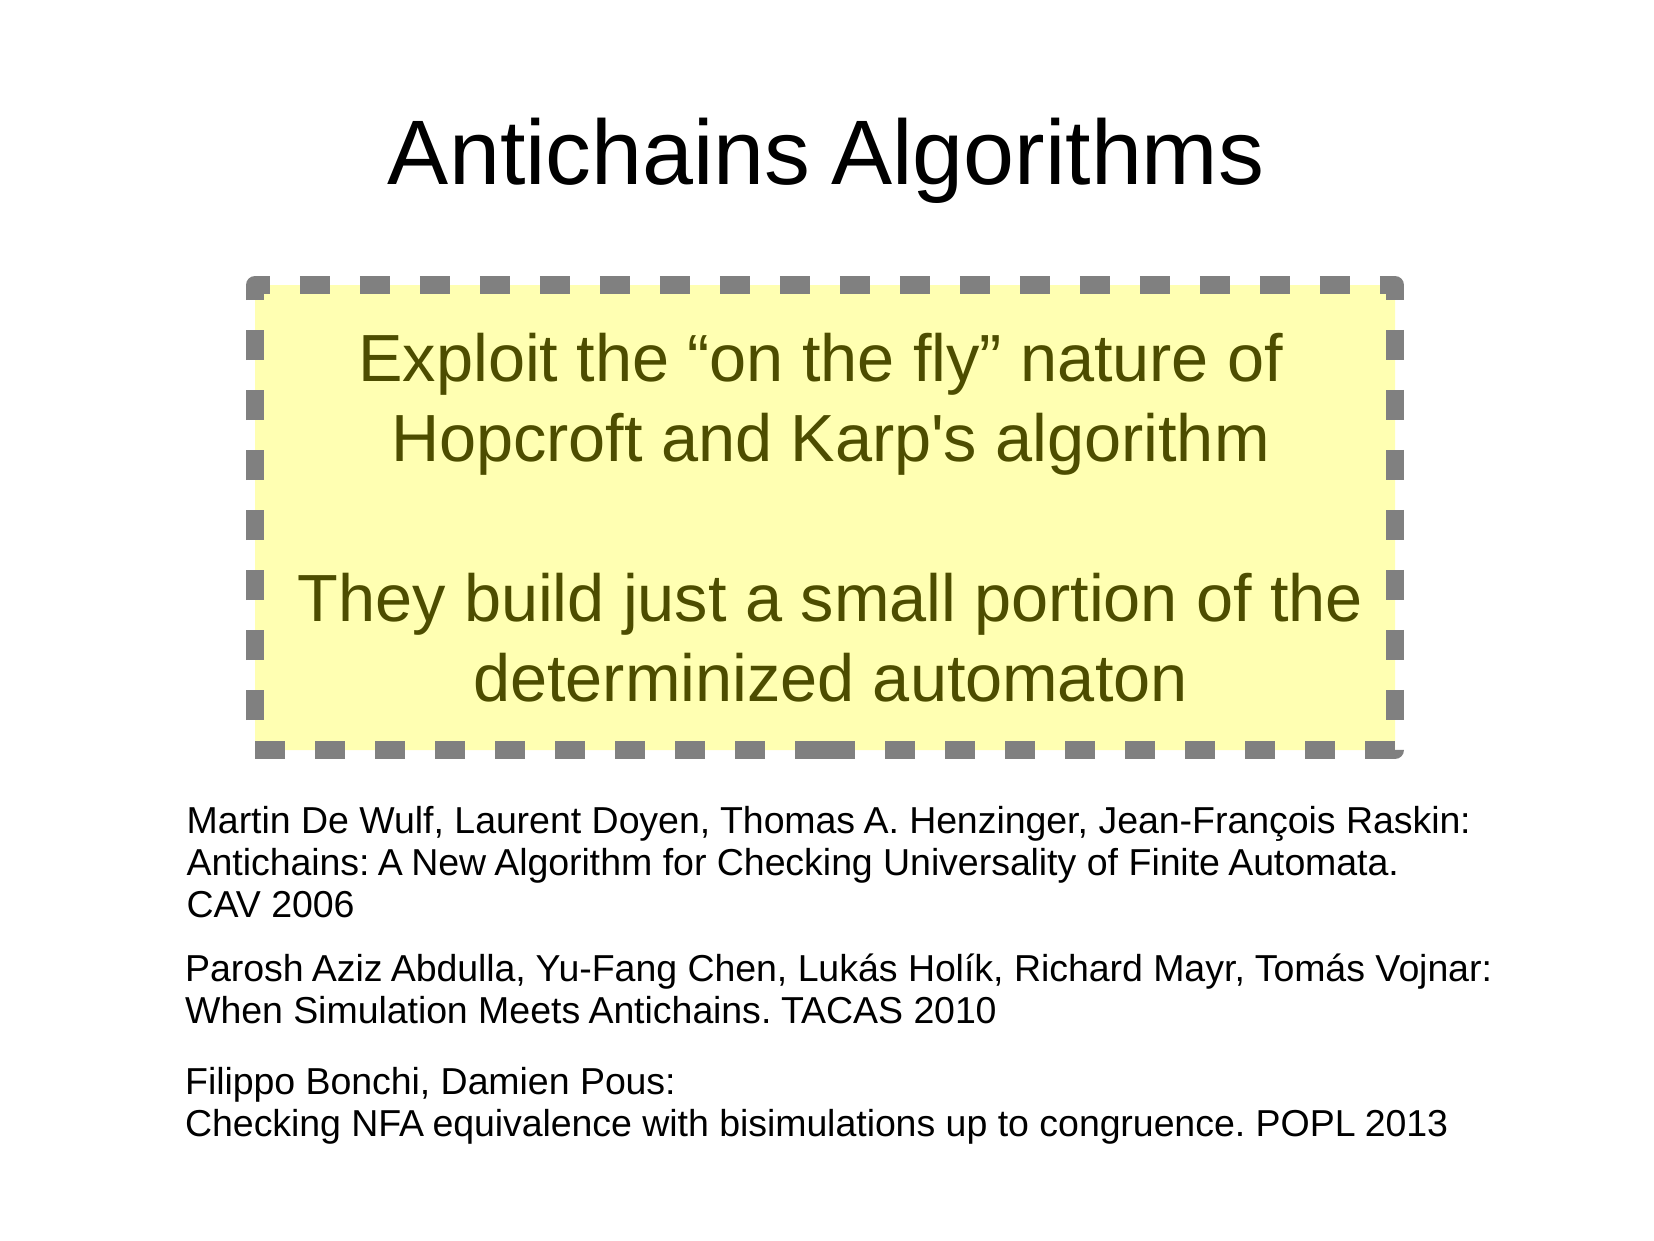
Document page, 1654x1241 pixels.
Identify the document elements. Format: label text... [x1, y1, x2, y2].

text_box Martin De Wulf, Laurent Doyen, Thomas A. Henzinger, Jean-François Raskin: Antichains: A New Algorithm for Checking Universality of Finite Automata. CAV 2006 [171, 792, 1492, 934]
text_box Exploit the “on the fly” nature of Hopcroft and Karp's algorithm They build just a small portion of the determinized automaton [116, 257, 1546, 1112]
text_box [255, 285, 1396, 751]
text_box Parosh Aziz Abdulla, Yu-Fang Chen, Lukás Holík, Richard Mayr, Tomás Vojnar: When Simulation Meets Antichains. TACAS 2010 [170, 940, 1551, 1052]
title Antichains Algorithms [82, 49, 1571, 257]
text_box Filippo Bonchi, Damien Pous: Checking NFA equivalence with bisimulations up to congruence. POPL 2013 [170, 1052, 1551, 1203]
